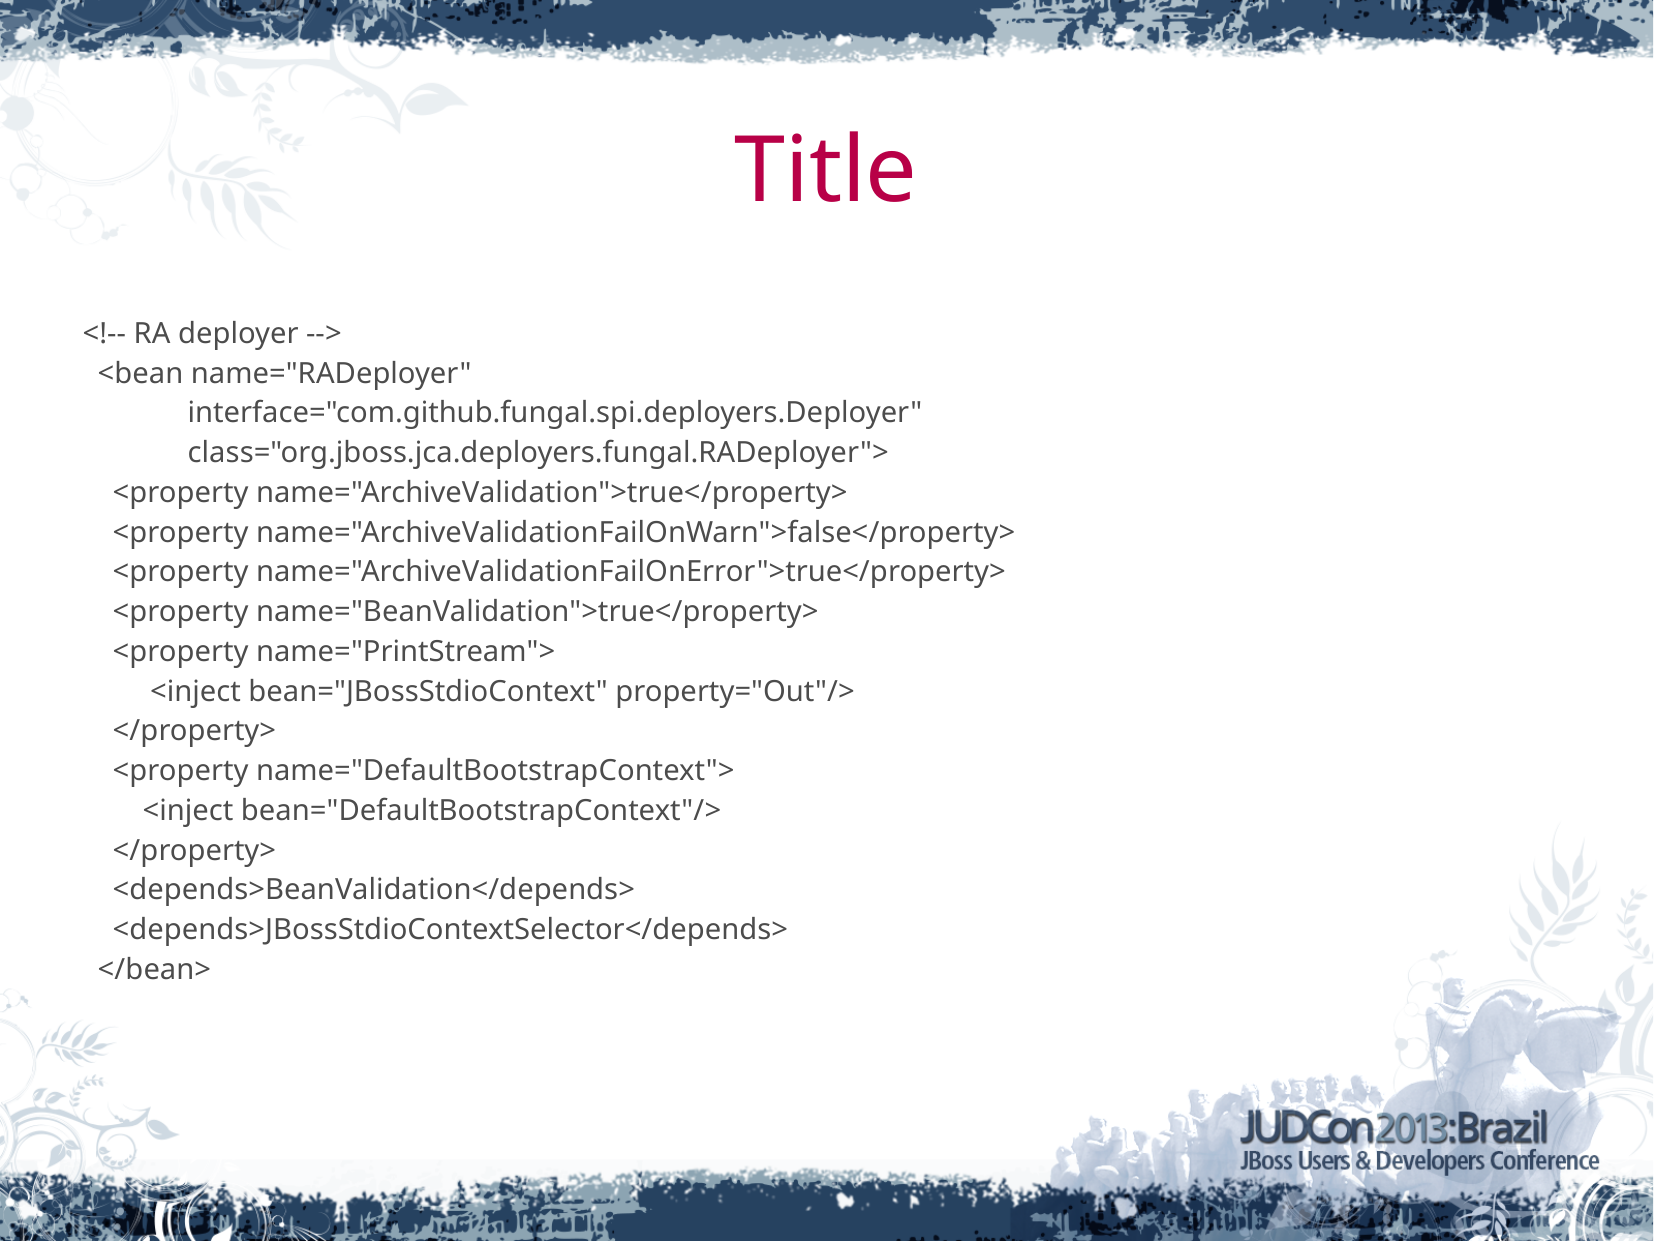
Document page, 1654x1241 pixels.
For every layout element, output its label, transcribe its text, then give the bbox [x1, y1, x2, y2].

subtitle <!-- RA deployer --> <bean name="RADeployer" interface="com.github.fungal.spi.deployers.Deployer" class="org.jboss.jca.deployers.fungal.RADeployer"> <property name="ArchiveValidation">true</property> <property name="ArchiveValidationFailOnWarn">false</property> <property name="ArchiveValidationFailOnError">true</property> <property name="BeanValidation">true</property> <property name="PrintStream"> <inject bean="JBossStdioContext" property="Out"/> </property> <property name="DefaultBootstrapContext"> <inject bean="DefaultBootstrapContext"/> </property> <depends>BeanValidation</depends> <depends>JBossStdioContextSelector</depends> </bean> [82, 290, 1538, 1010]
picture [0, 0, 1654, 1241]
title Title [82, 62, 1571, 271]
